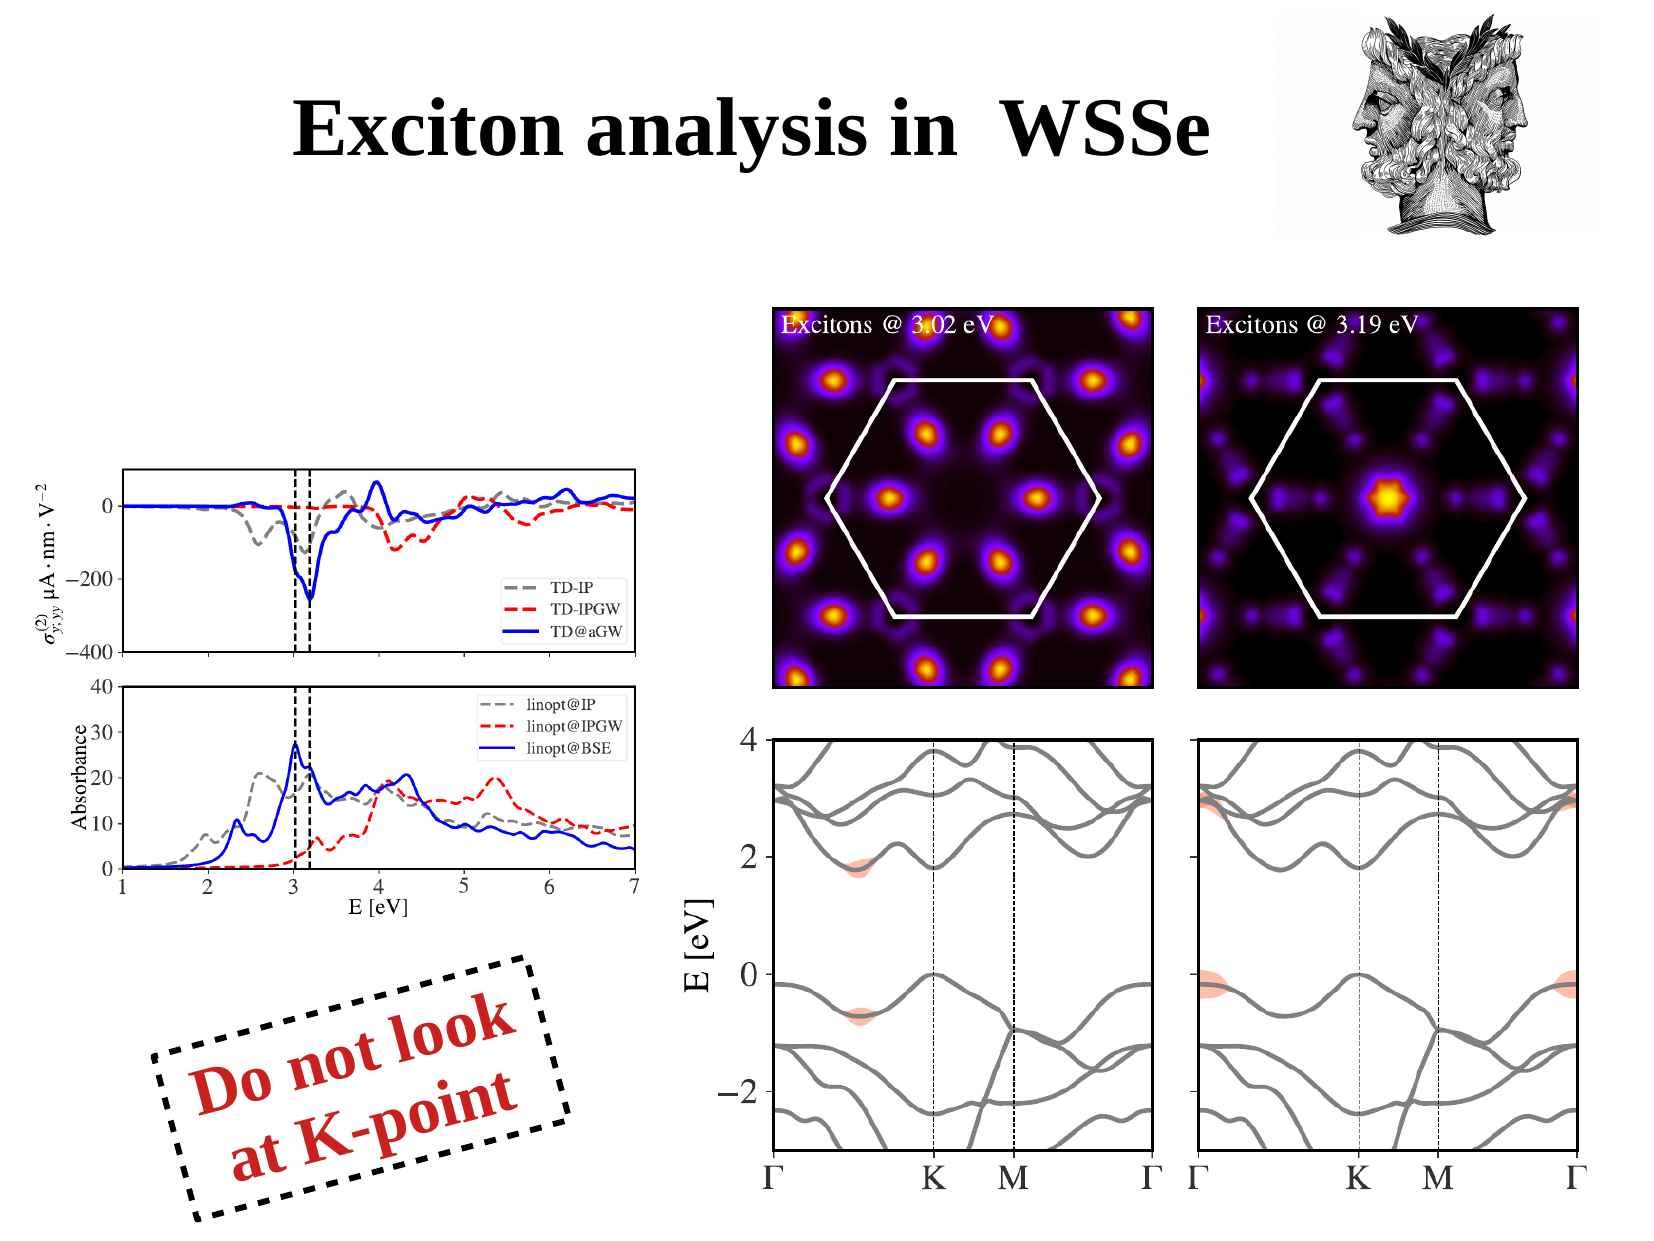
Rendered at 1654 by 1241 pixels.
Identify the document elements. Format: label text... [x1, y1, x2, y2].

title Exciton analysis in WSSe [47, 29, 1275, 225]
text_box Do not look at K-point [153, 956, 570, 1219]
picture [661, 282, 1624, 1223]
picture [1275, 11, 1606, 237]
picture [29, 448, 650, 925]
